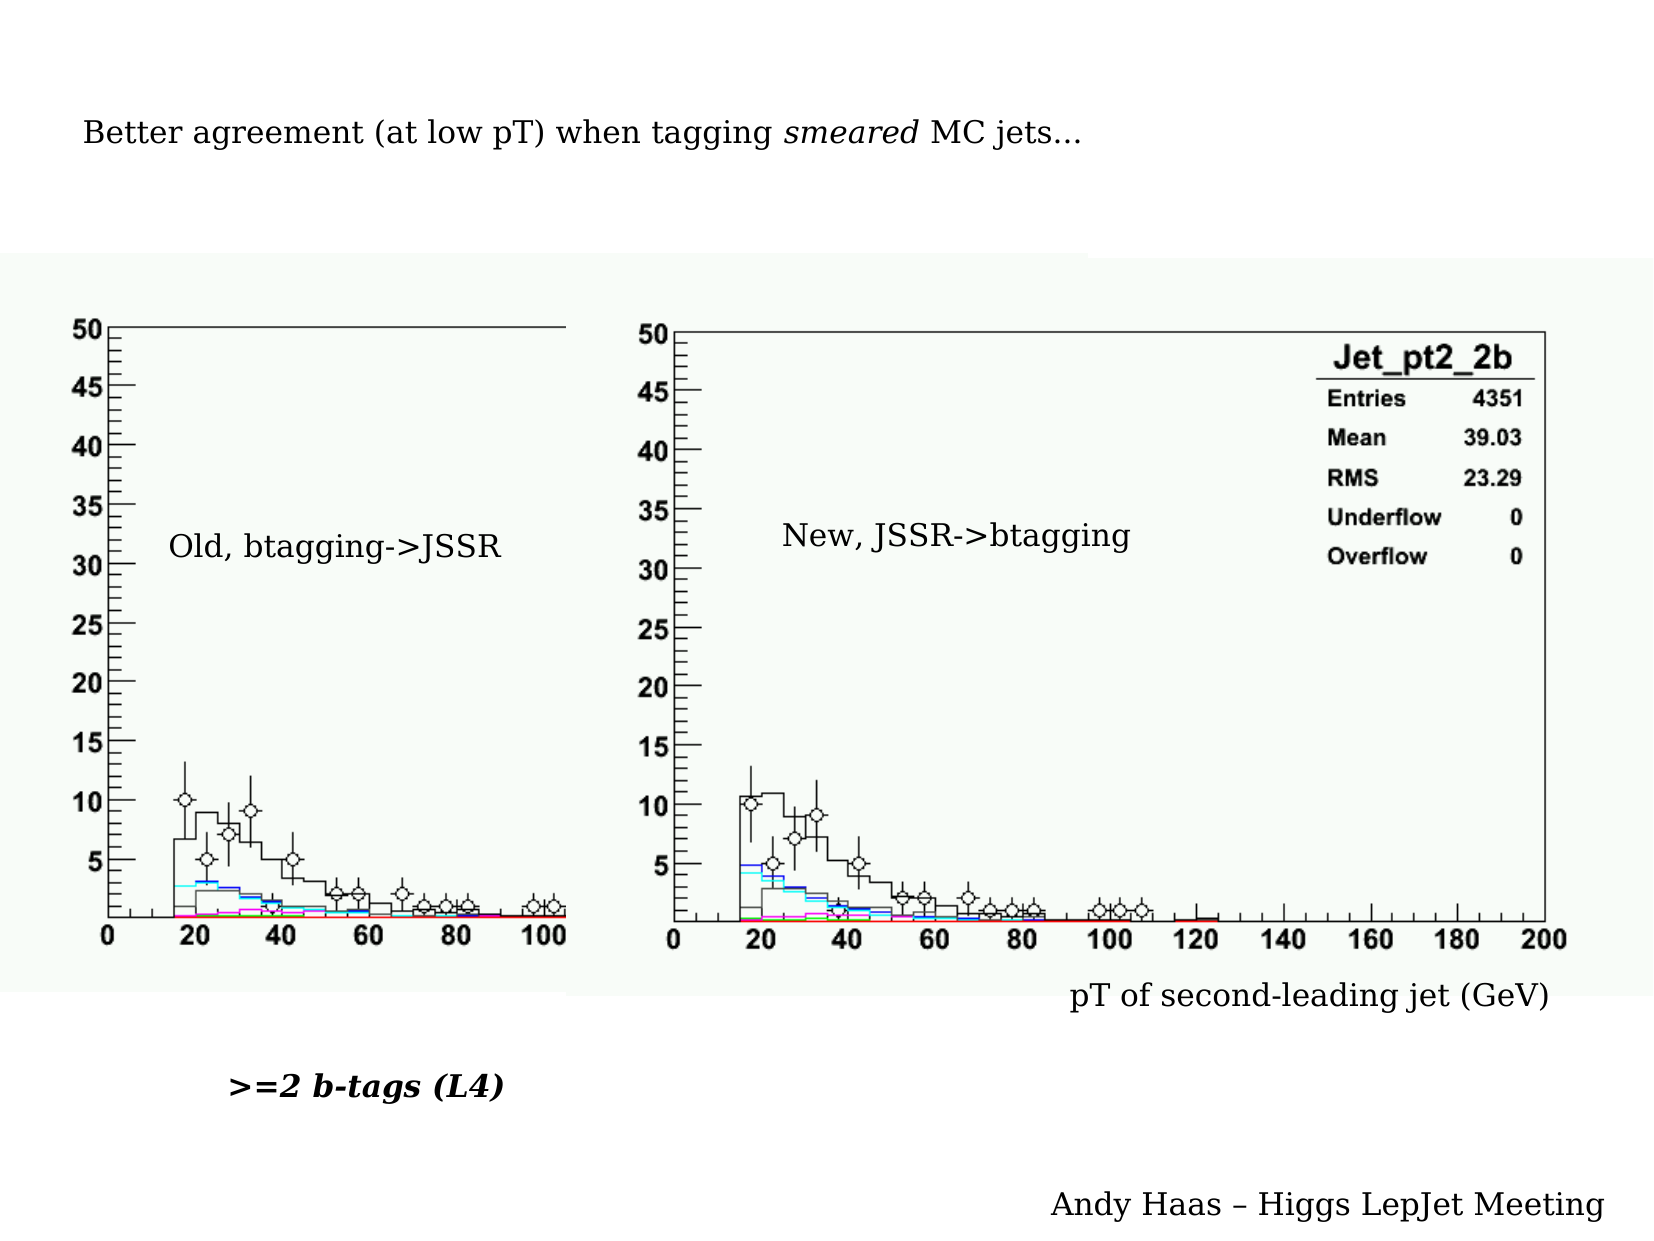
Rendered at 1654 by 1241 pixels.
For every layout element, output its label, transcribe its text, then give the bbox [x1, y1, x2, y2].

text_box Old, btagging->JSSR [168, 528, 502, 565]
picture [0, 253, 1654, 997]
text_box Better agreement (at low pT) when tagging smeared MC jets... [82, 114, 1084, 152]
text_box New, JSSR->btagging [781, 517, 1132, 554]
text_box >=2 b-tags (L4) [227, 1068, 506, 1106]
text_box pT of second-leading jet (GeV) [1069, 977, 1551, 1014]
